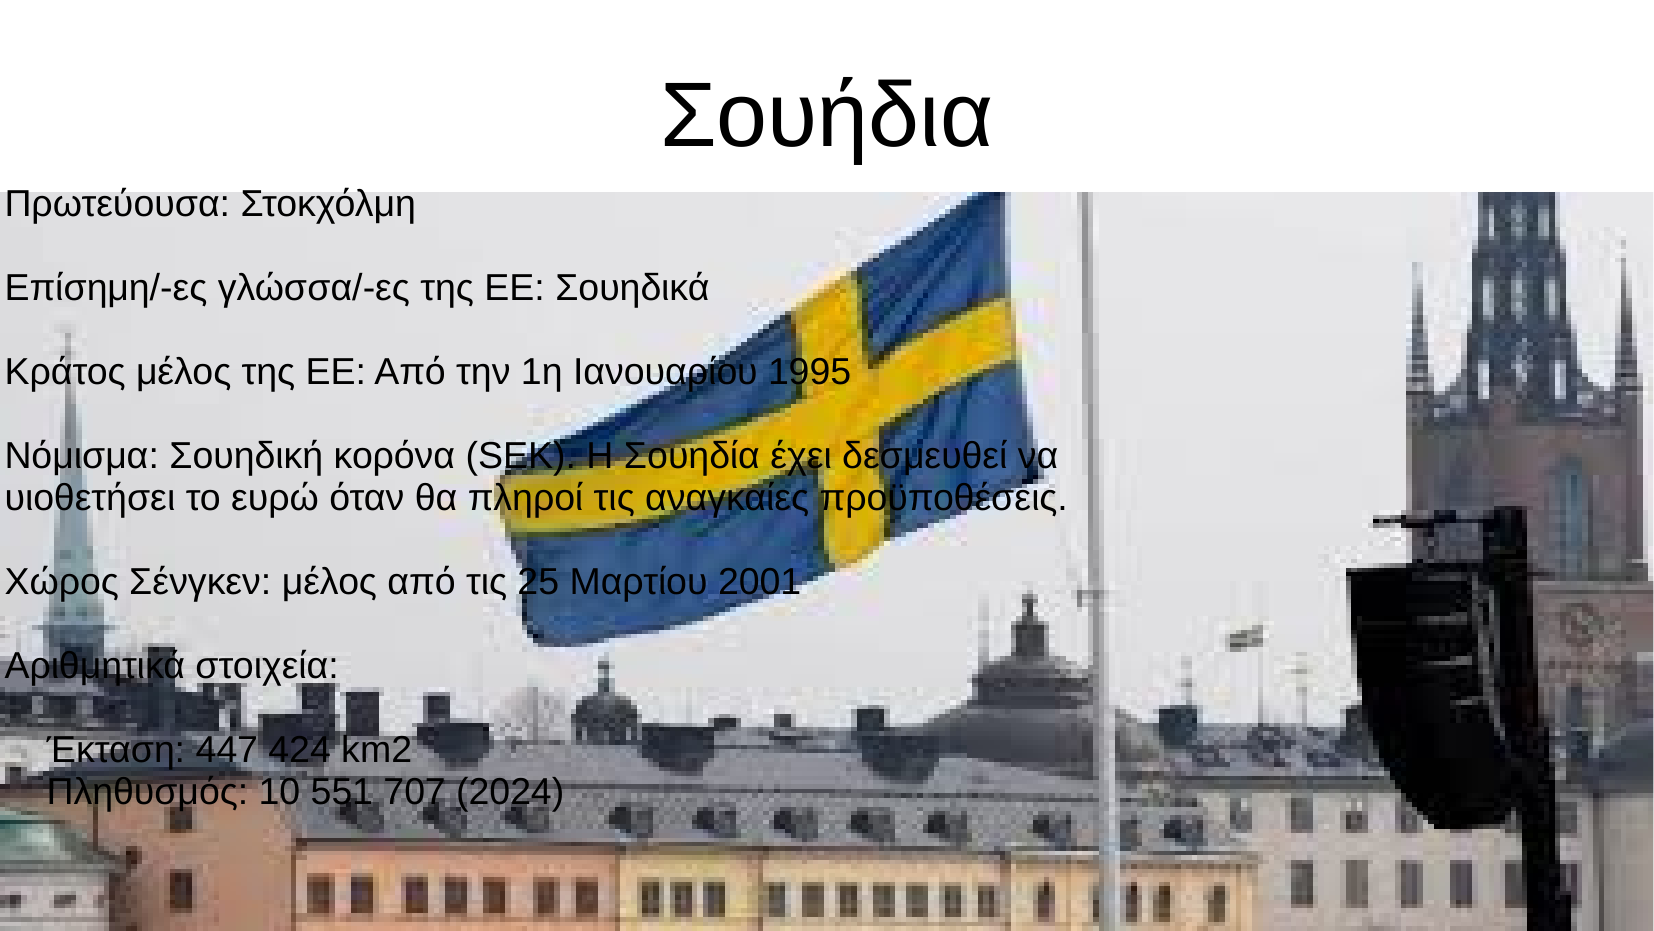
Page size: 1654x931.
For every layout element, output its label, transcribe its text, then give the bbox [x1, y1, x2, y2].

title Σουήδια [82, 37, 1571, 192]
picture [0, 192, 1654, 931]
text_box Πρωτεύουσα: Στοκχόλμη Επίσημη/-ες γλώσσα/-ες της ΕΕ: Σουηδικά Κράτος μέλος της ΕΕ: Από την 1η Ιανουαρίου 1995 Νόμισμα: Σουηδική κορόνα (SEK). Η Σουηδία έχει δεσμευθεί να υιοθετήσει το ευρώ όταν θα πληροί τις αναγκαίες προϋποθέσεις. Χώρος Σένγκεν: μέλος από τις 25 Μαρτίου 2001 Αριθμητικά στοιχεία: Έκταση: 447 424 km2 Πληθυσμός: 10 551 707 (2024) [0, 175, 1152, 820]
